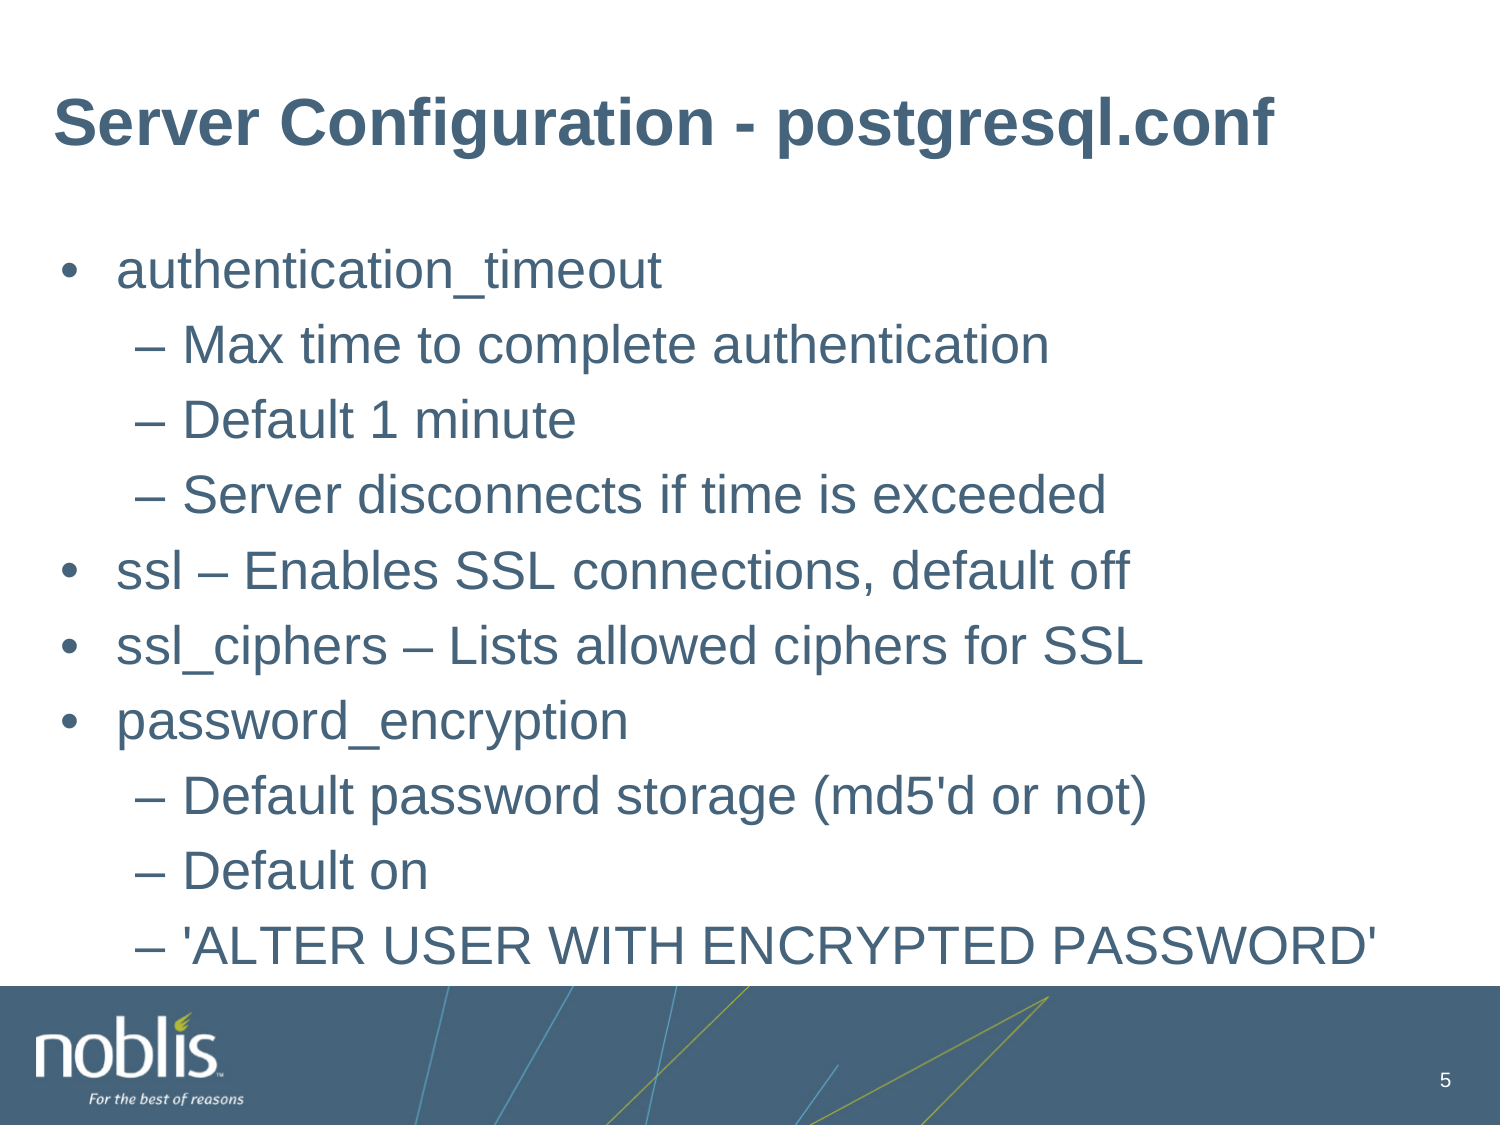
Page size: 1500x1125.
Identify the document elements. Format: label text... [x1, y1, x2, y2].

title Server Configuration - postgresql.conf [53, 38, 1438, 211]
picture [0, 986, 1500, 1125]
list authentication_timeout Max time to complete authentication Default 1 minute Server disconnects if time is exceeded ssl – Enables SSL connections, default off ssl_ciphers – Lists allowed ciphers for SSL password_encryption Default password storage (md5'd or not) Default on 'ALTER USER WITH ENCRYPTED PASSWORD' [60, 239, 1437, 976]
